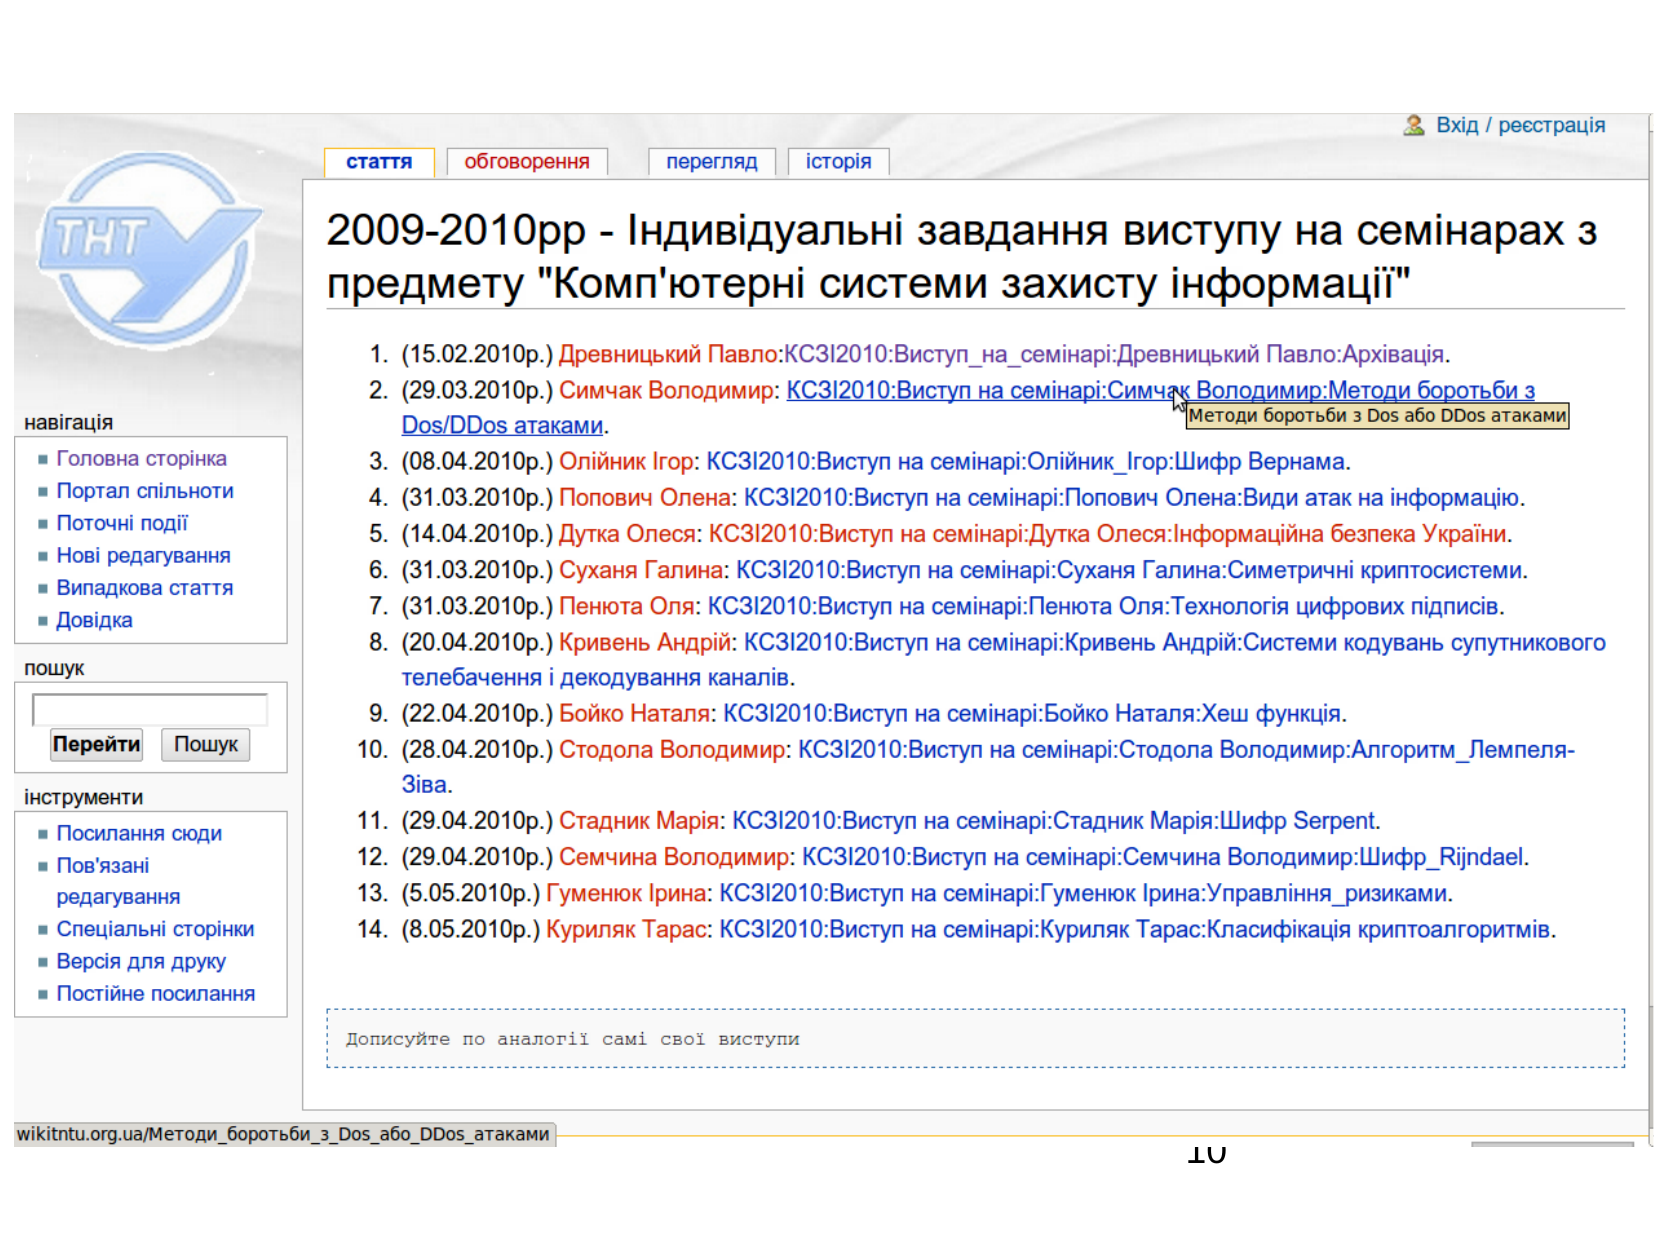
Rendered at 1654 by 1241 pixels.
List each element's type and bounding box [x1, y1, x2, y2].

picture [14, 113, 1654, 1147]
